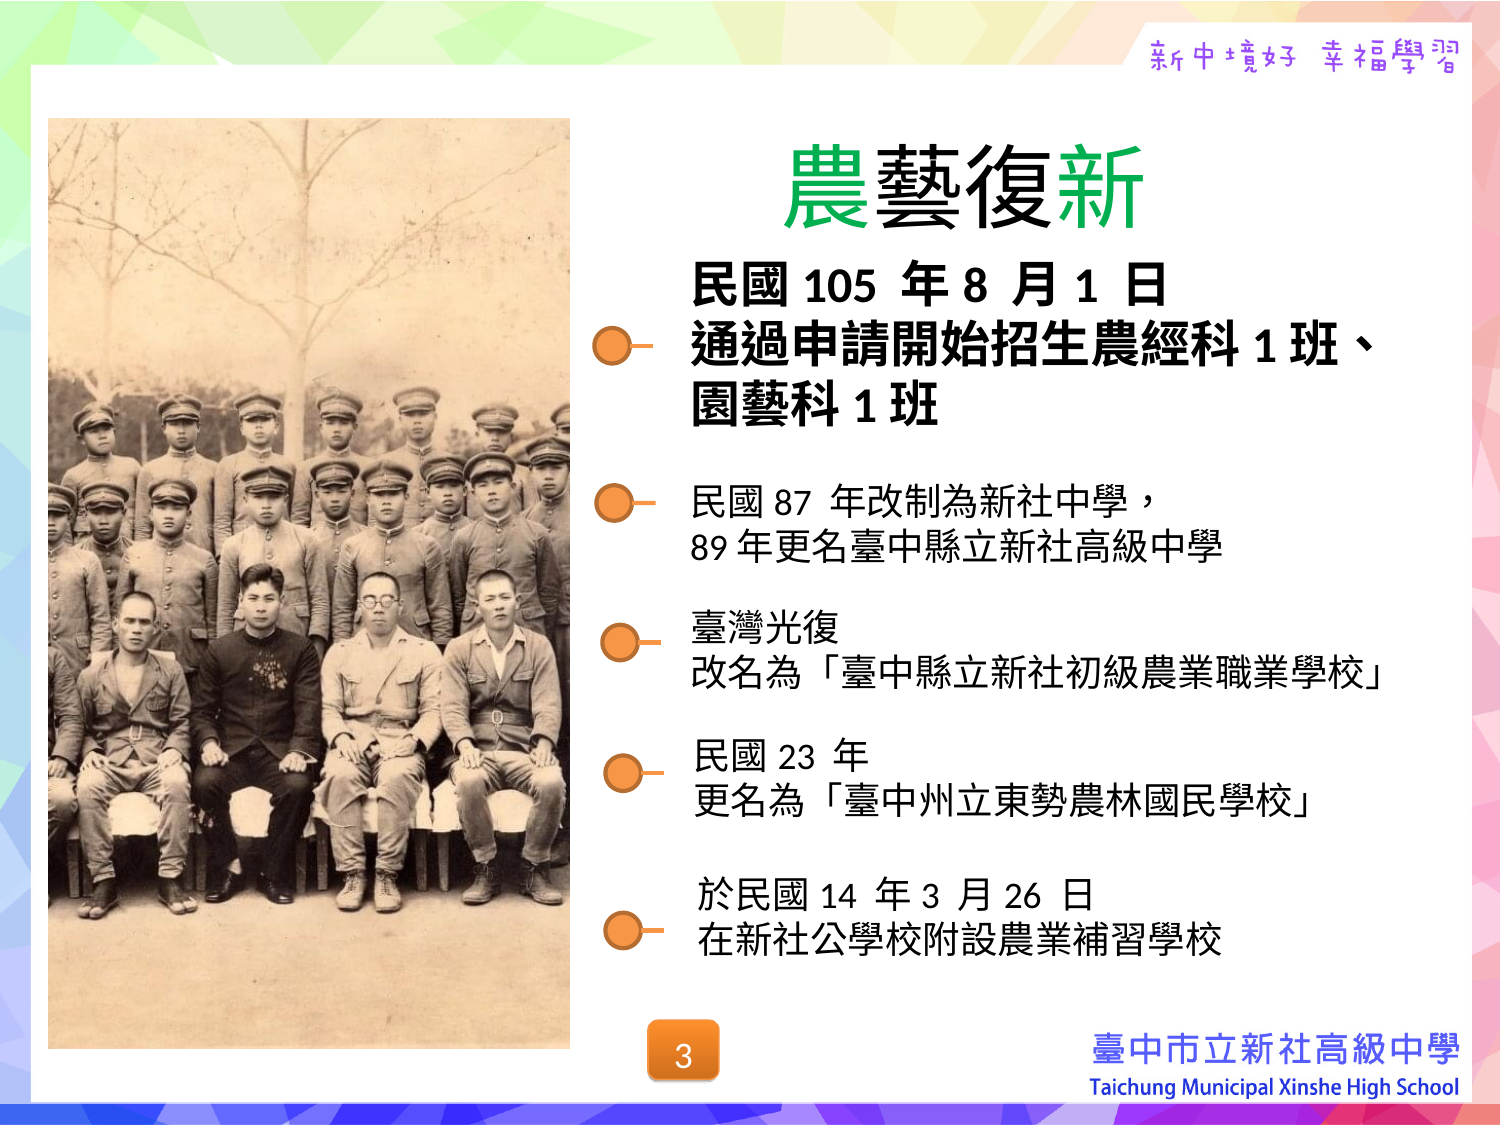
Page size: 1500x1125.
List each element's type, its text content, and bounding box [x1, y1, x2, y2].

text_box [605, 755, 641, 791]
text_box [594, 328, 630, 364]
title 農藝復新 [655, 118, 1272, 251]
text_box [605, 912, 641, 949]
text_box 3 [648, 1020, 719, 1080]
text_box 民國105 年8 月1 日 通過申請開始招生農經科1班、園藝科1班 [674, 245, 1443, 443]
text_box 於民國14 年3 月26 日 在新社公學校附設農業補習學校 [682, 863, 1243, 970]
text_box 民國23 年 更名為「臺中州立東勢農林國民學校」 [678, 724, 1353, 831]
text_box 臺灣光復 改名為「臺中縣立新社初級農業職業學校」 [674, 595, 1431, 702]
text_box [602, 624, 638, 661]
picture [48, 118, 570, 1049]
text_box [596, 485, 632, 521]
text_box 民國87 年改制為新社中學， 89年更名臺中縣立新社高級中學 [674, 469, 1351, 622]
